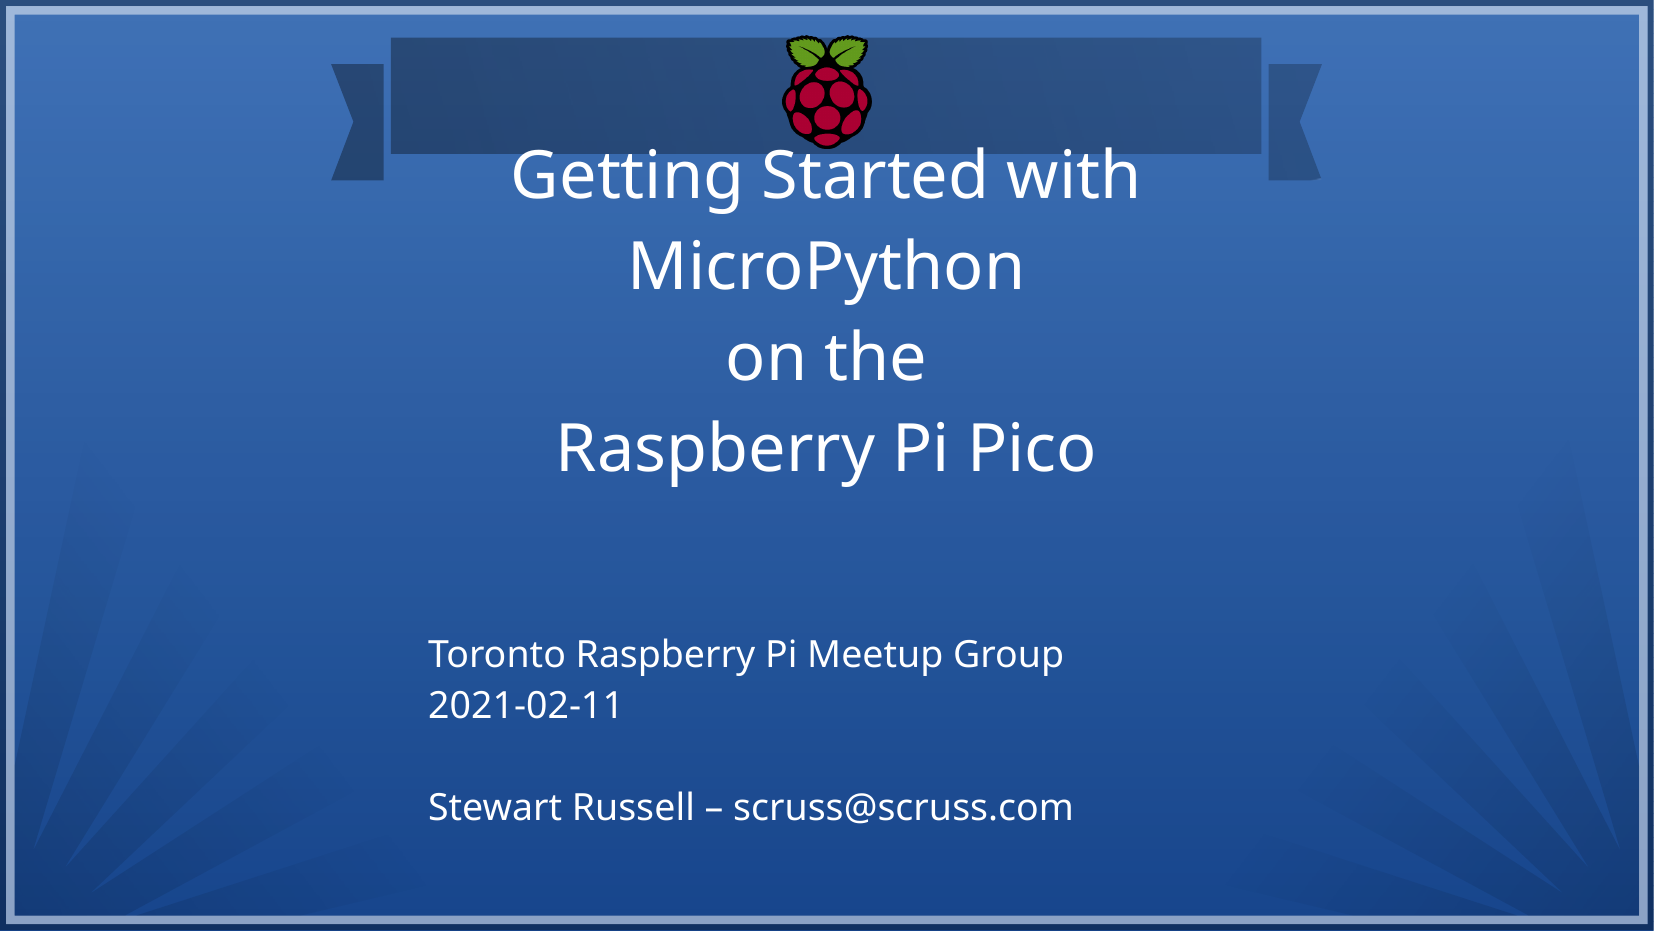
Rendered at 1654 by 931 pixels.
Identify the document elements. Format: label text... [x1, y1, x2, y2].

picture [782, 35, 872, 149]
subtitle Getting Started with MicroPython on the Raspberry Pi Pico [389, 35, 1264, 584]
text_box Toronto Raspberry Pi Meetup Group 2021-02-11 Stewart Russell – scruss@scruss.com [413, 620, 1300, 818]
